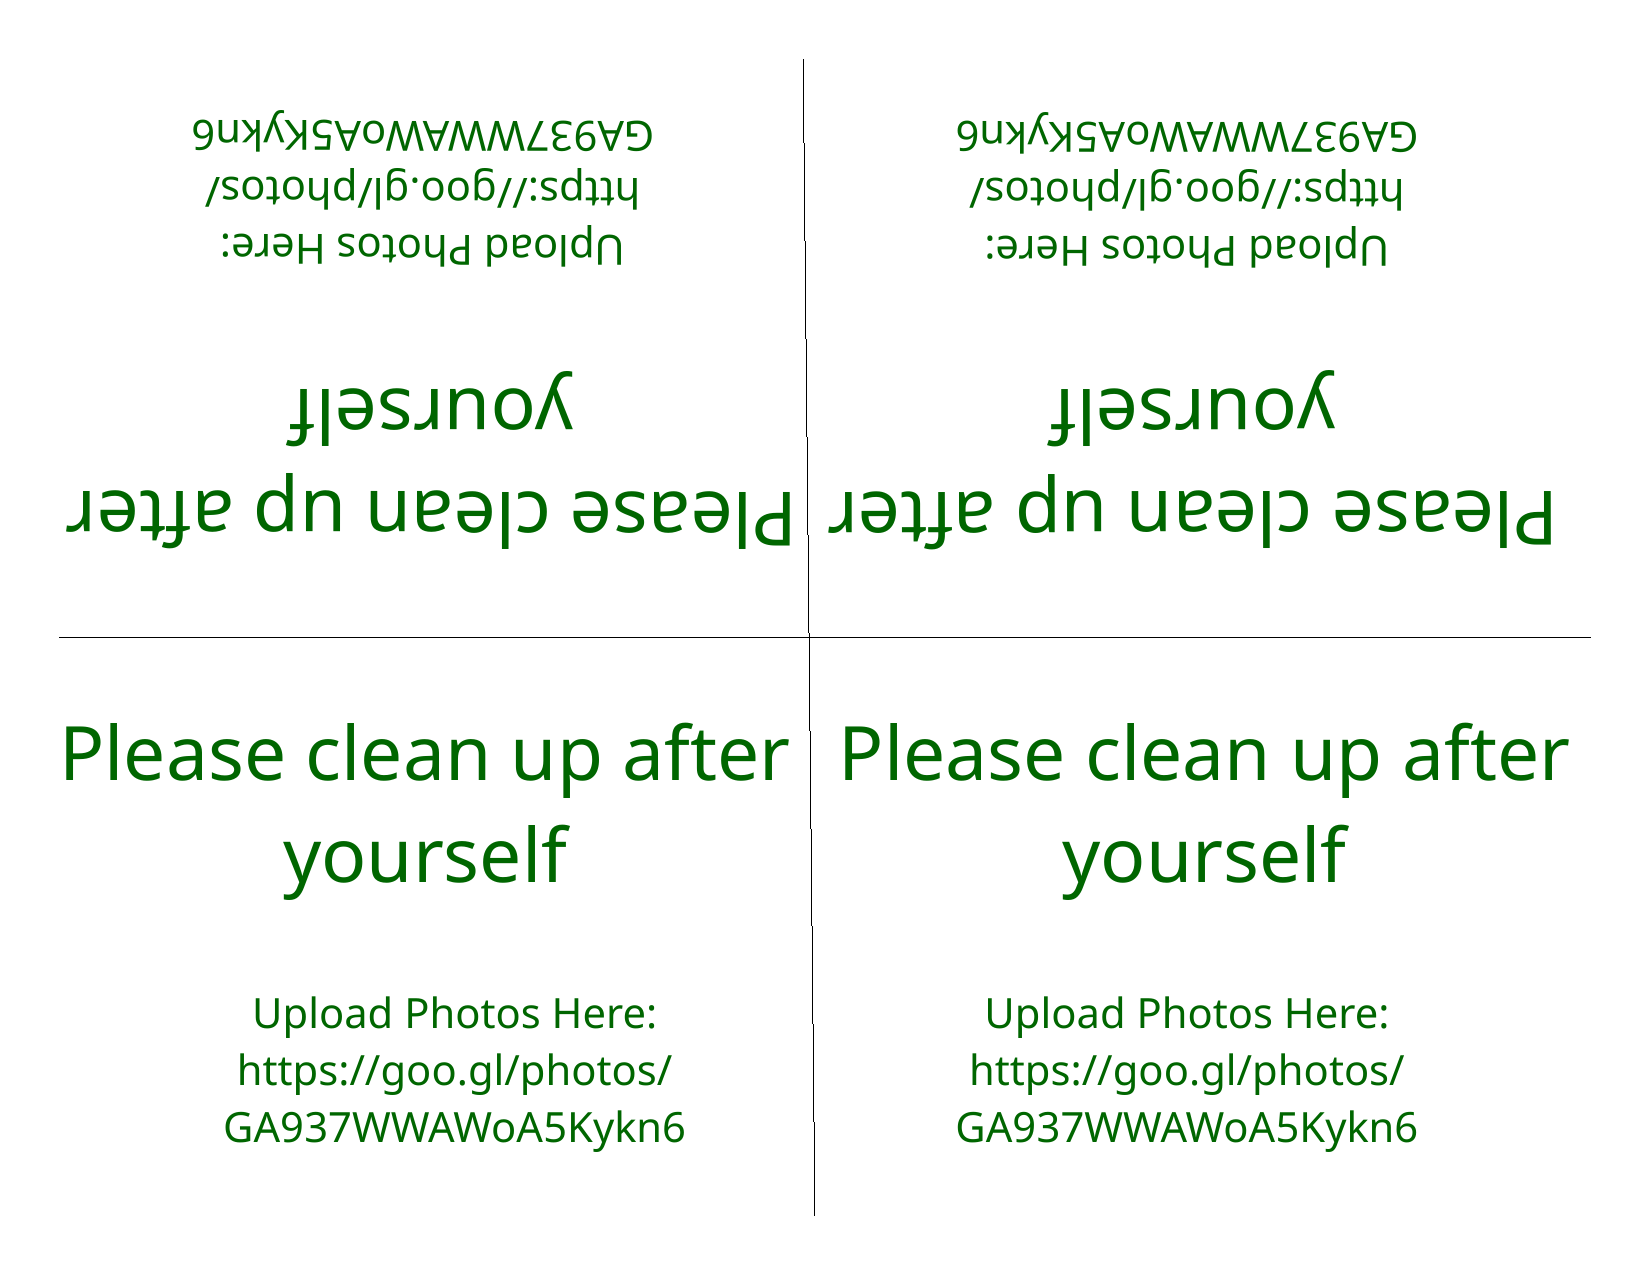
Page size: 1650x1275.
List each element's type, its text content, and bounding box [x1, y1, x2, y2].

text_box Please clean up after yourself [791, 375, 1595, 564]
text_box Please clean up after yourself [30, 375, 834, 565]
text_box Upload Photos Here: https://goo.gl/photos/GA937WWAWoA5Kykn6 [62, 117, 783, 272]
text_box Please clean up after yourself [23, 708, 803, 897]
text_box Upload Photos Here: https://goo.gl/photos/GA937WWAWoA5Kykn6 [94, 992, 815, 1146]
text_box Please clean up after yourself [803, 708, 1607, 897]
text_box Upload Photos Here: https://goo.gl/photos/GA937WWAWoA5Kykn6 [826, 118, 1548, 273]
text_box Upload Photos Here: https://goo.gl/photos/GA937WWAWoA5Kykn6 [826, 992, 1548, 1146]
